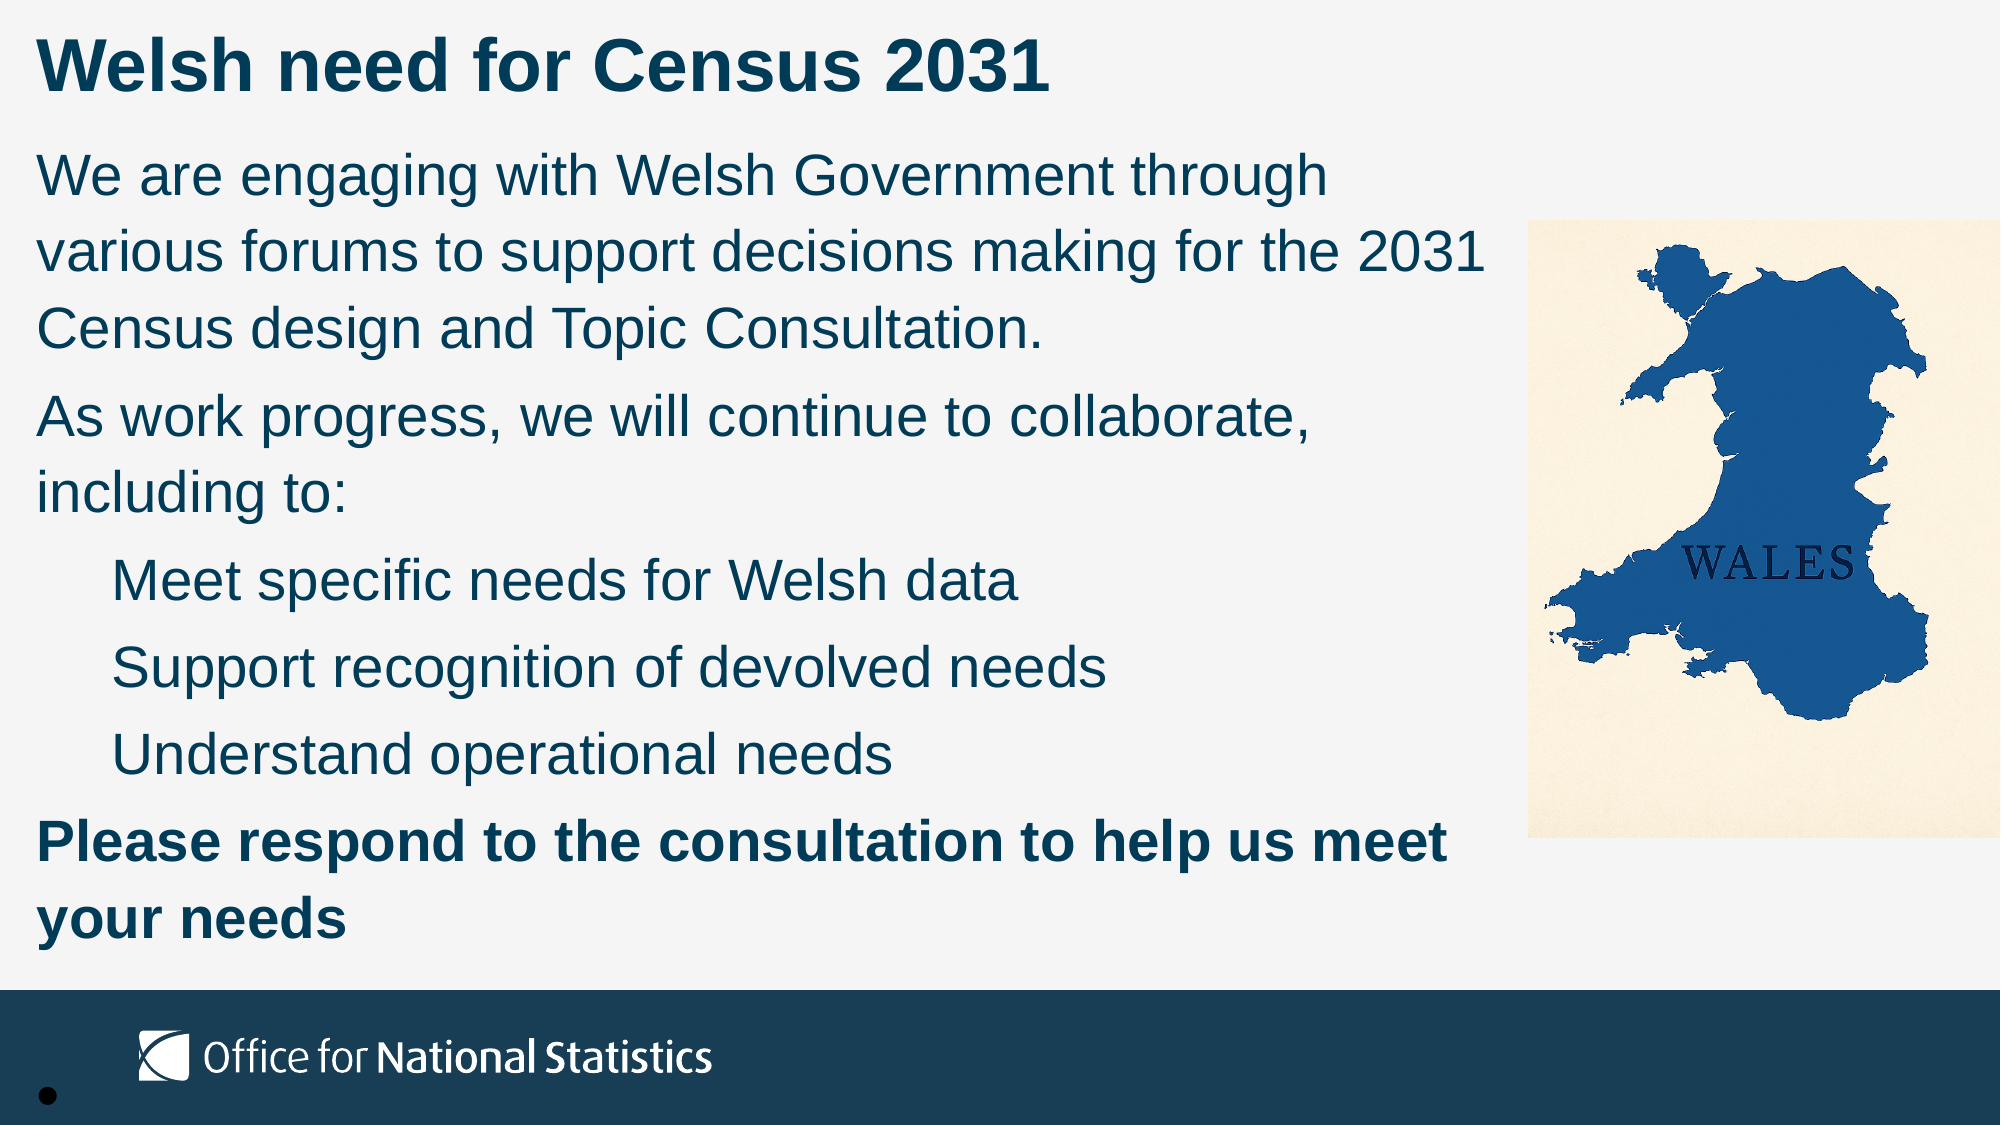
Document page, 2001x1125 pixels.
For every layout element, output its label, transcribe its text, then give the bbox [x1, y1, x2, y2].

title Welsh need for Census 2031 [36, 23, 2000, 110]
picture [1528, 220, 2000, 838]
list We are engaging with Welsh Government through various forums to support decisions making for the 2031 Census design and Topic Consultation. As work progress, we will continue to collaborate, including to: Meet specific needs for Welsh data Support recognition of devolved needs Understand operational needs Please respond to the consultation to help us meet your needs [36, 129, 1529, 1125]
